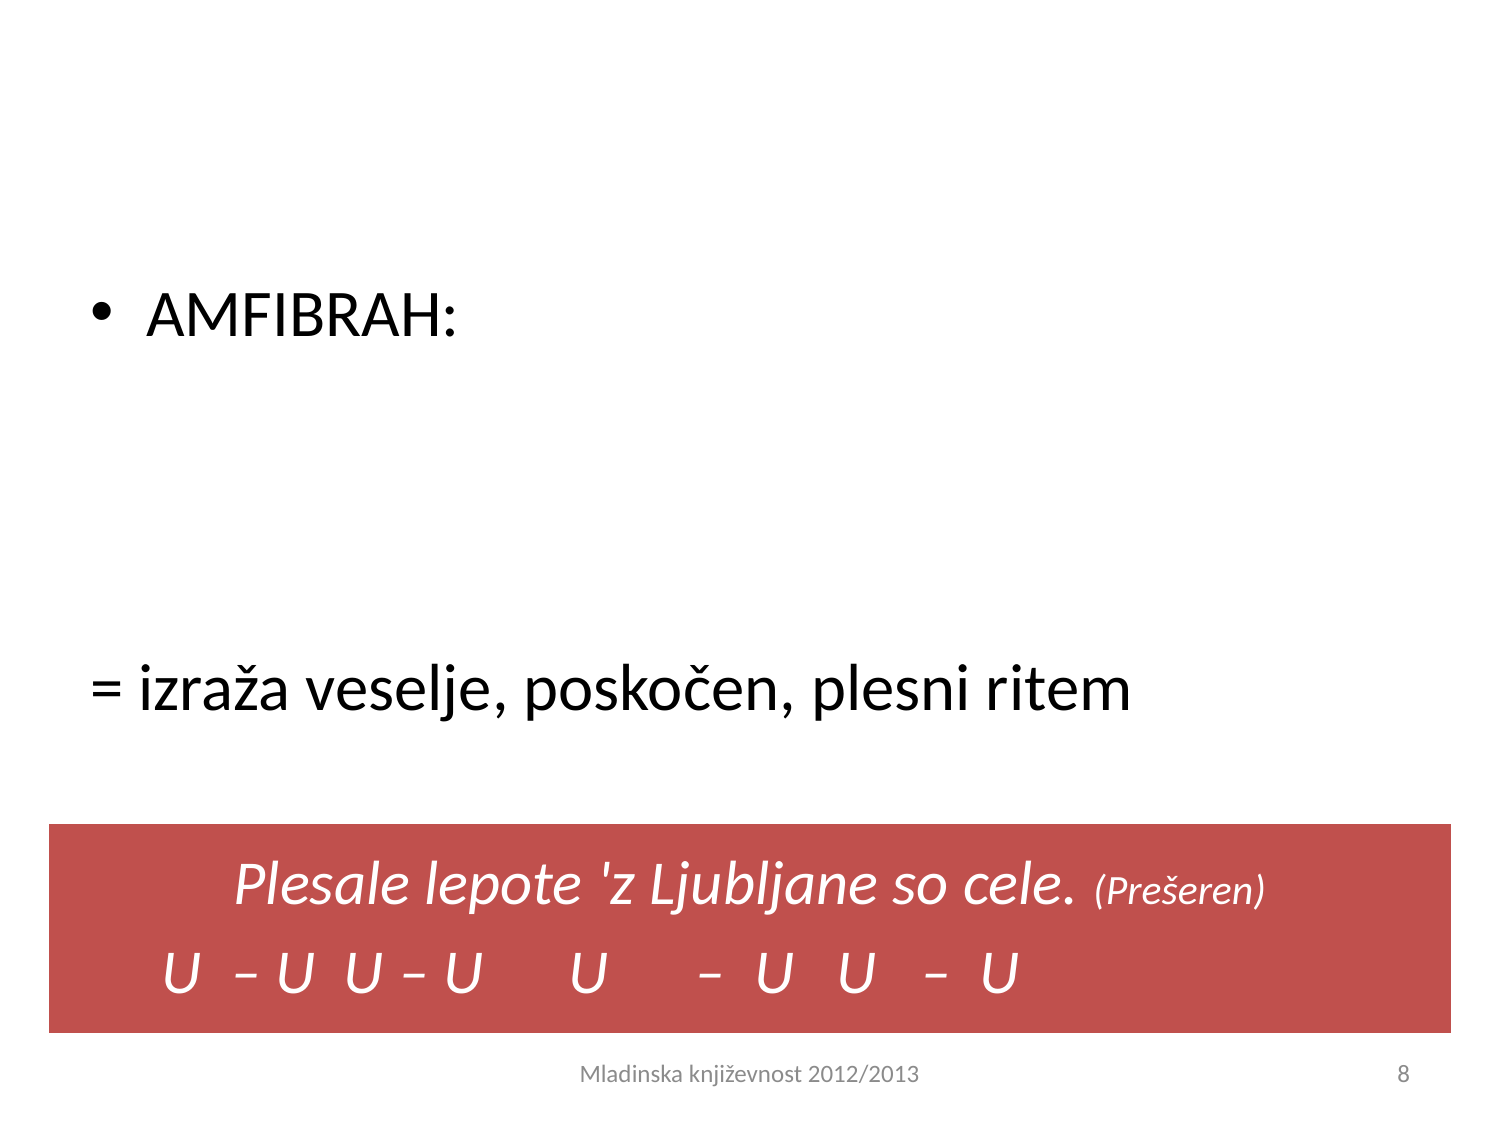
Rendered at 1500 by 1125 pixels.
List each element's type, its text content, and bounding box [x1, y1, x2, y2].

text_box Plesale lepote 'z Ljubljane so cele. (Prešeren) U ‒ U U ‒ U U ‒ U U ‒ U [47, 822, 1453, 1035]
footer Mladinska književnost 2012/2013 [512, 1042, 988, 1103]
list AMFIBRAH: = izraža veselje, poskočen, plesni ritem [75, 262, 1425, 822]
slide_number <number> [1074, 1042, 1425, 1103]
